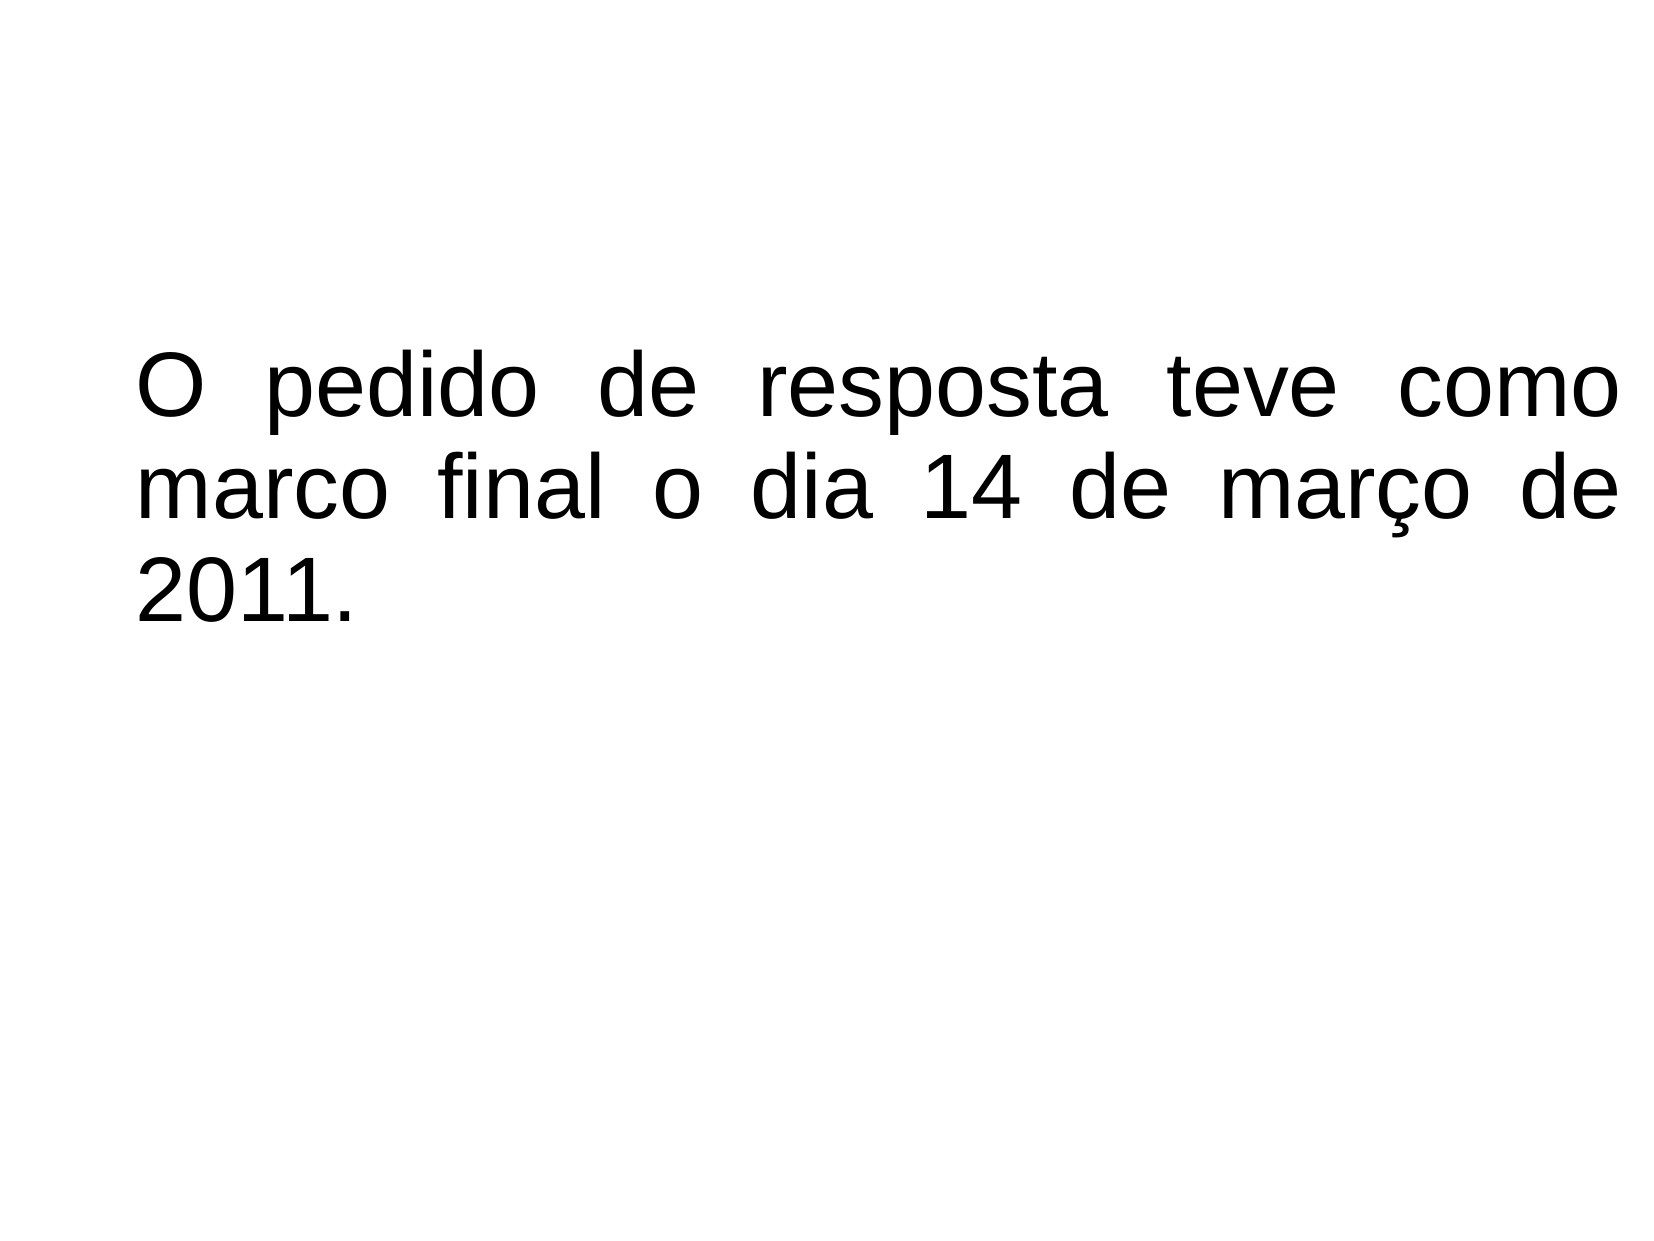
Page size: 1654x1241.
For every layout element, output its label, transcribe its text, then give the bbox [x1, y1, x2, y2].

title O pedido de resposta teve como marco final o dia 14 de março de 2011. [135, 236, 1625, 739]
